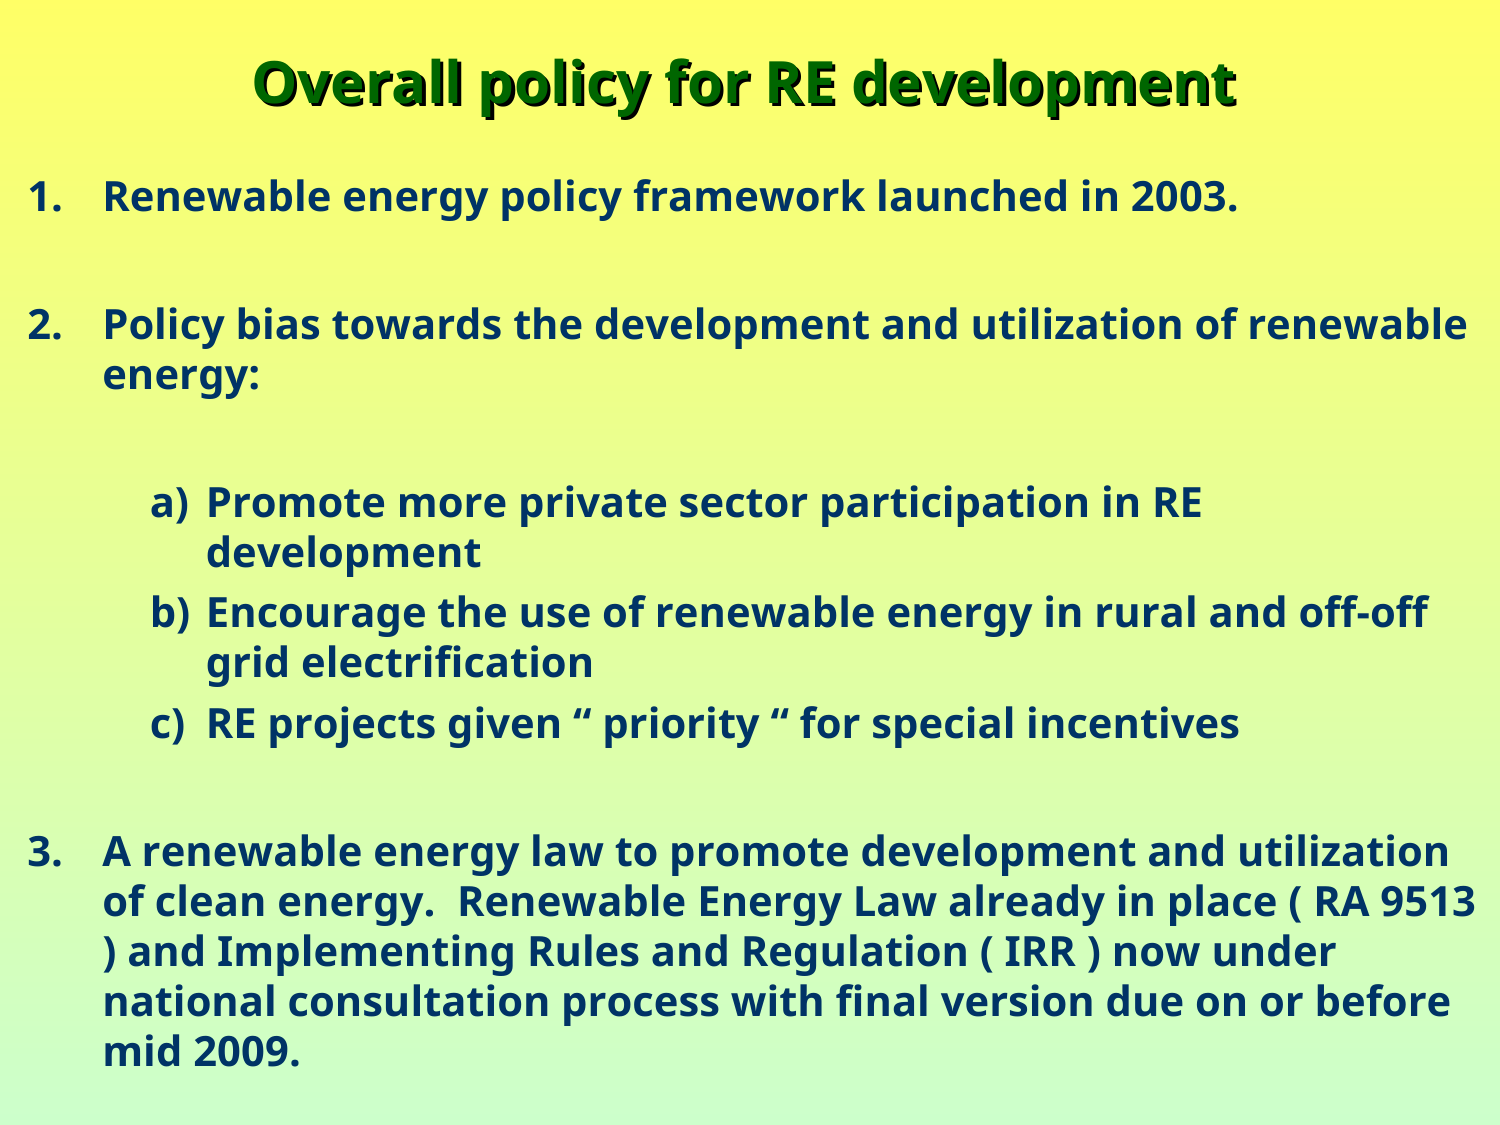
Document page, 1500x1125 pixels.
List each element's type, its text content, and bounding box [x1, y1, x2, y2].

text_box Renewable energy policy framework launched in 2003. Policy bias towards the development and utilization of renewable energy: Promote more private sector participation in RE development Encourage the use of renewable energy in rural and off-off grid electrification RE projects given “ priority “ for special incentives A renewable energy law to promote development and utilization of clean energy. Renewable Energy Law already in place ( RA 9513 ) and Implementing Rules and Regulation ( IRR ) now under national consultation process with final version due on or before mid 2009. [12, 162, 1500, 1100]
subtitle Overall policy for RE development [12, 37, 1475, 138]
